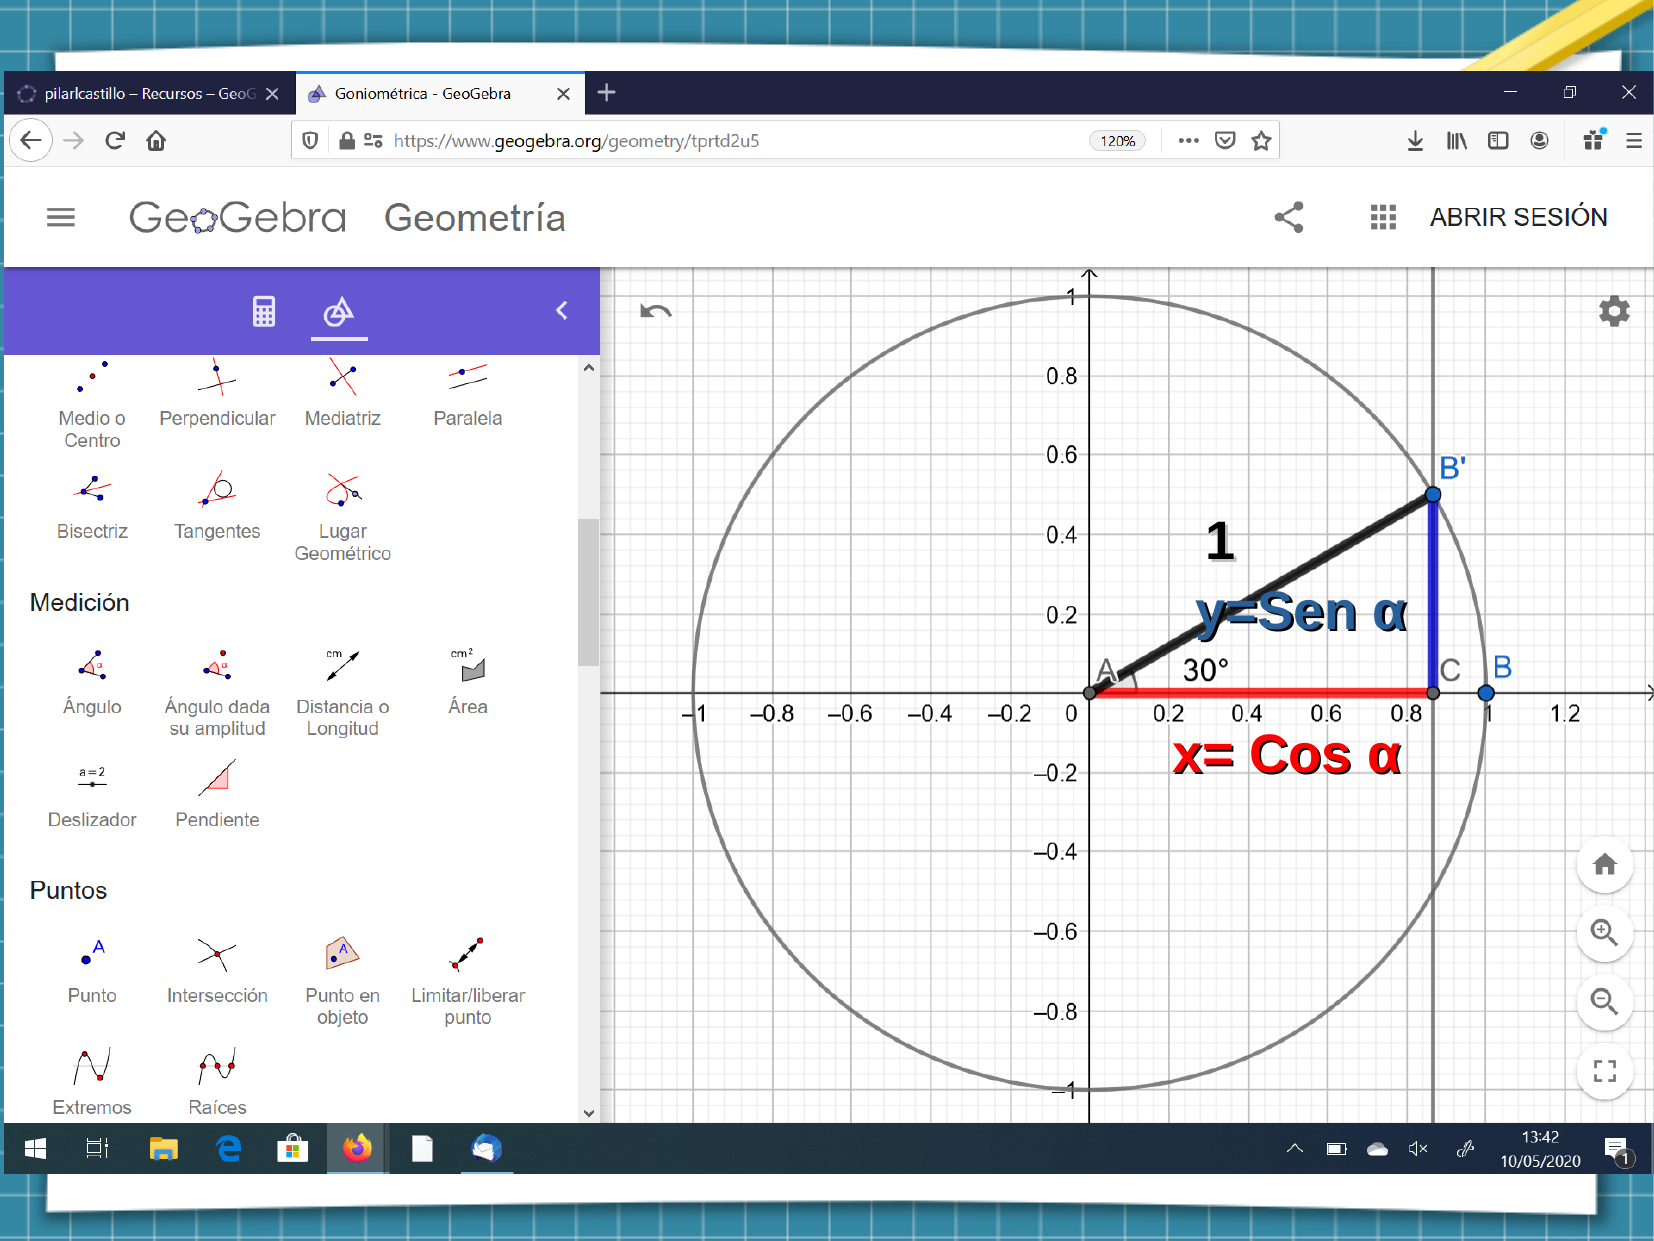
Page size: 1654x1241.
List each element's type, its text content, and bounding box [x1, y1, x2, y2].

text_box 1 [1191, 503, 1251, 579]
text_box x= Cos α [1157, 715, 1441, 852]
text_box y=Sen α [1181, 572, 1477, 709]
picture [0, 0, 1654, 1241]
